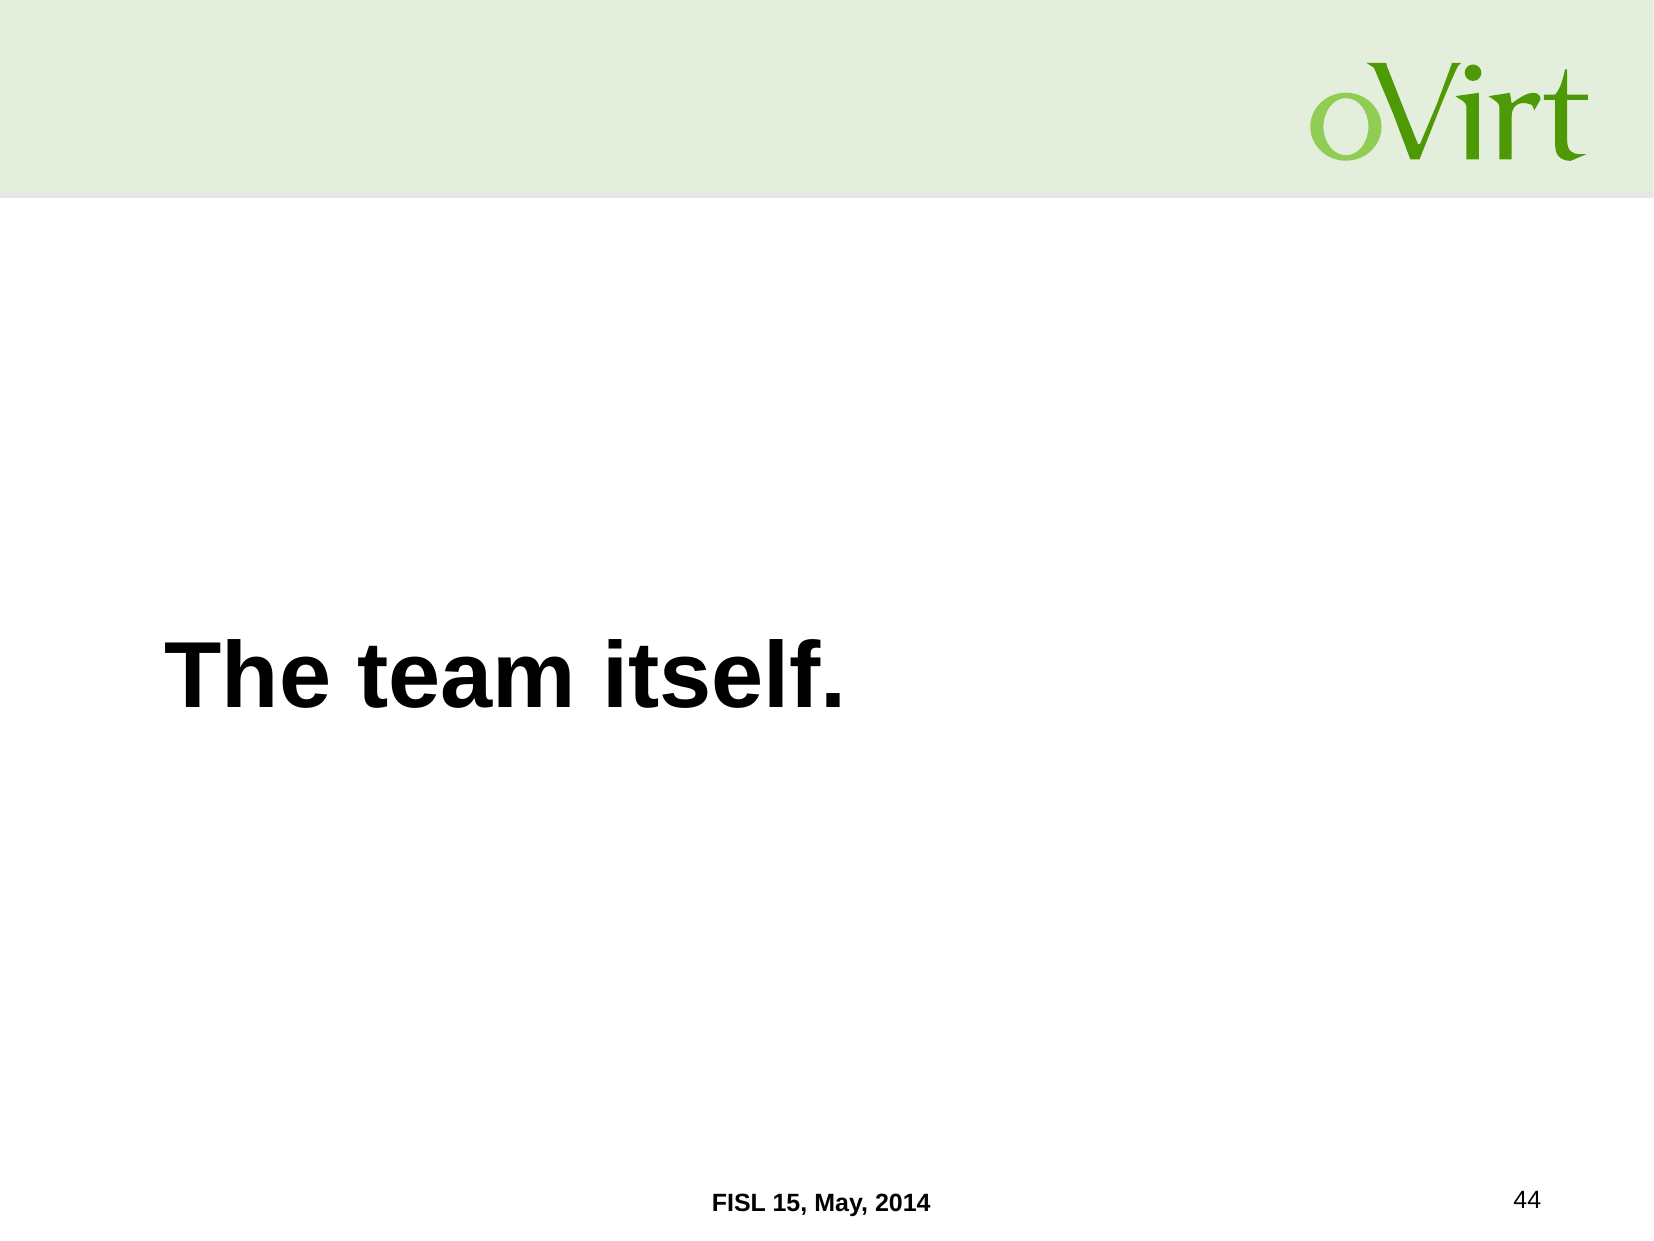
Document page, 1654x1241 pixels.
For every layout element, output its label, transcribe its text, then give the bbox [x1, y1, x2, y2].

text_box The team itself. [150, 615, 1654, 750]
